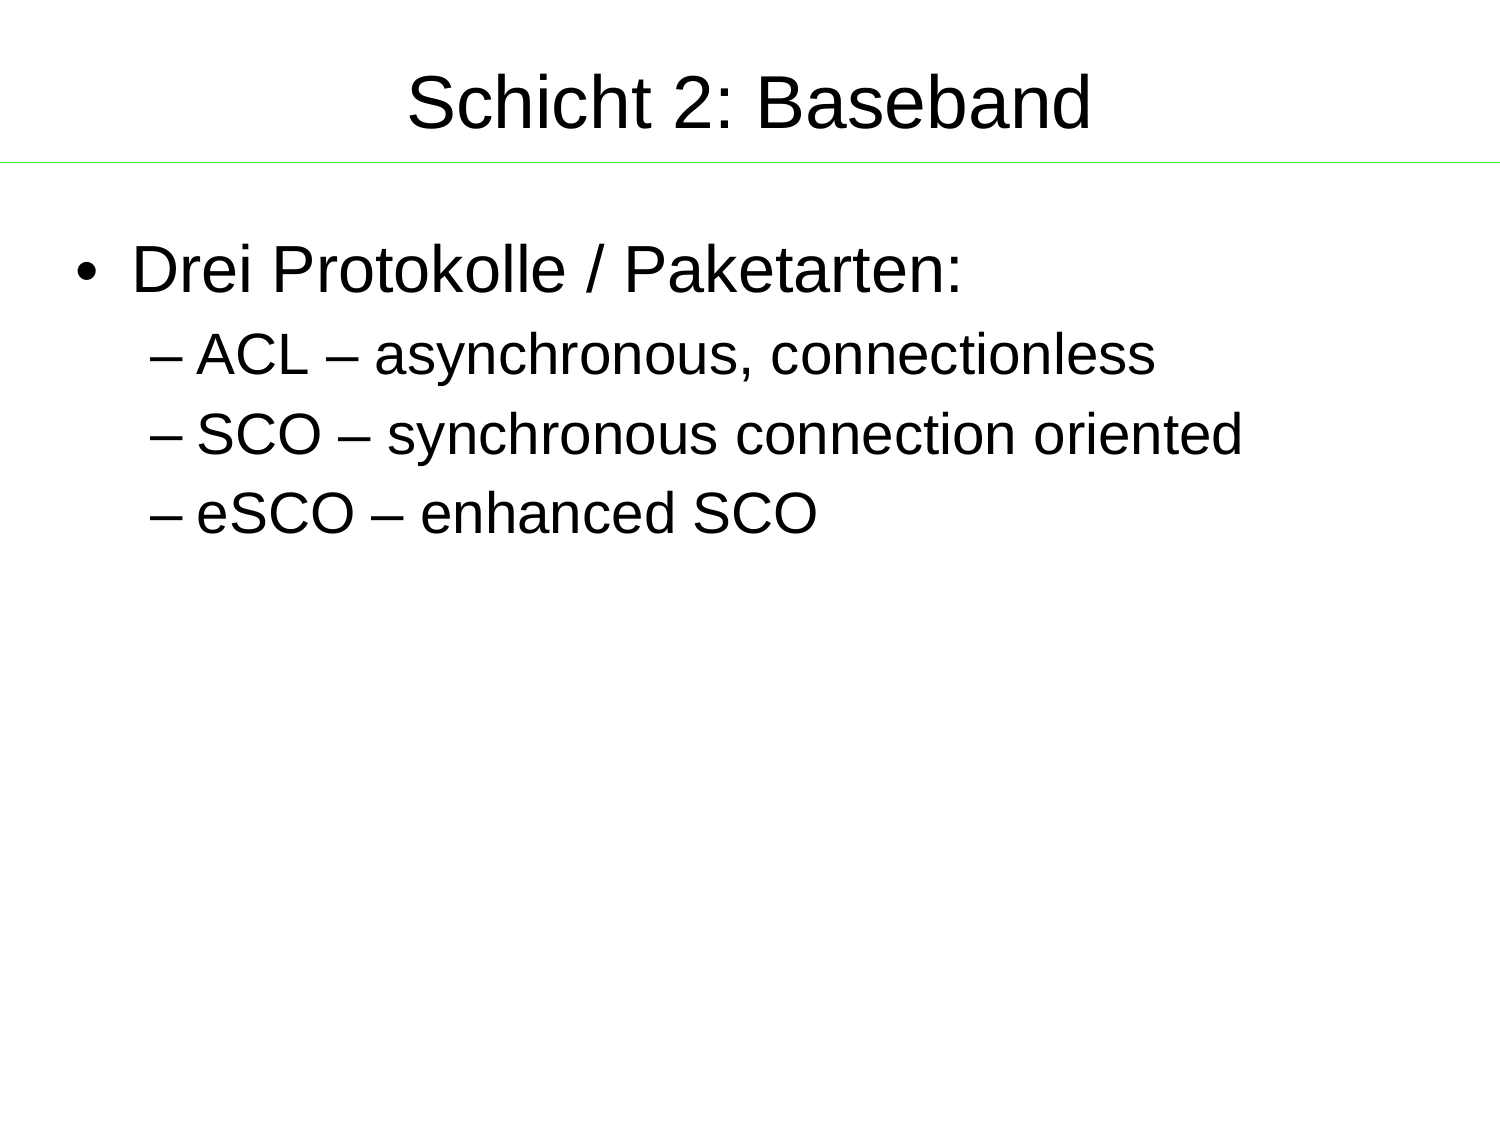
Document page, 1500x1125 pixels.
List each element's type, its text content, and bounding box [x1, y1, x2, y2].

title Schicht 2: Baseband [75, 49, 1426, 156]
list Drei Protokolle / Paketarten: ACL – asynchronous, connectionless SCO – synchronous connection oriented eSCO – enhanced SCO [75, 232, 1426, 886]
